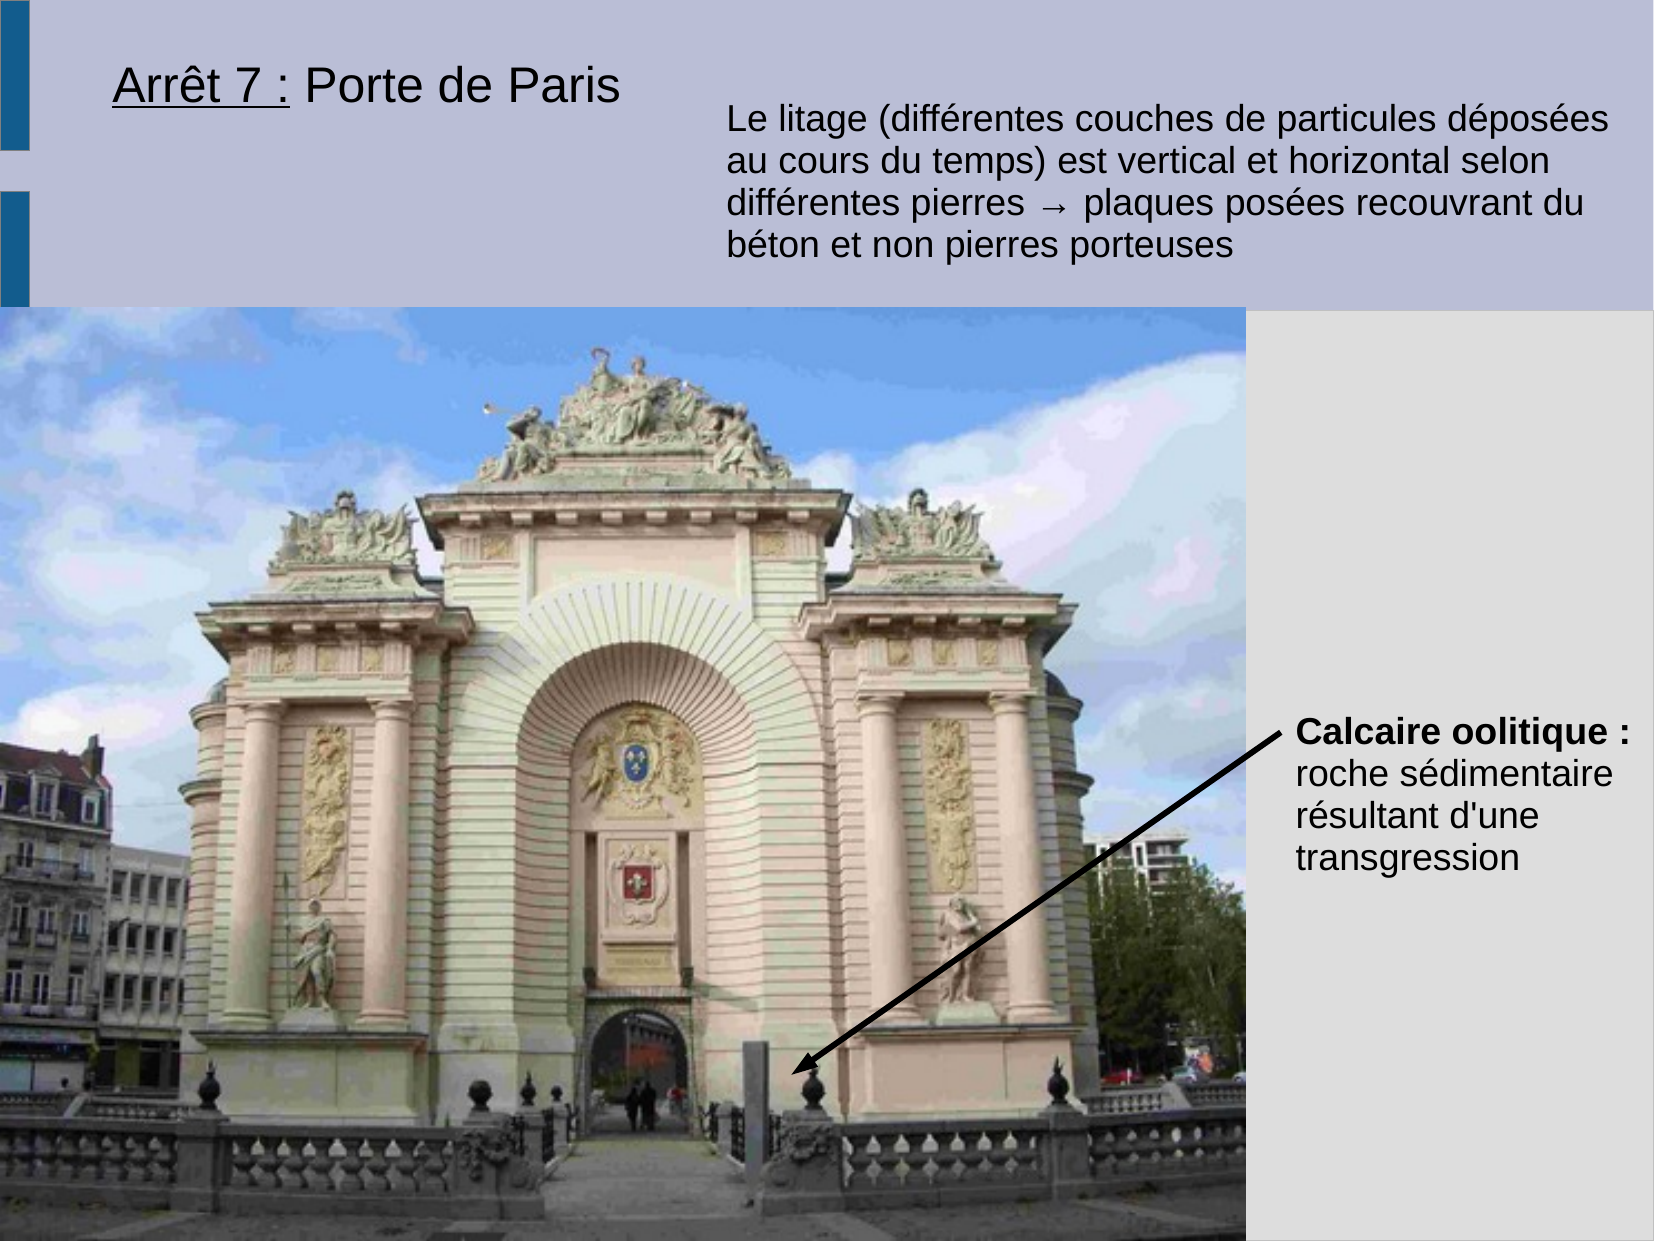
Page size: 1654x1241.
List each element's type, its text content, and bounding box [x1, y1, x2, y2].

picture [0, 307, 1246, 1241]
text_box Le litage (différentes couches de particules déposées au cours du temps) est vertical et horizontal selon différentes pierres → plaques posées recouvrant du béton et non pierres porteuses [708, 87, 1630, 277]
text_box Arrêt 7 : Porte de Paris [94, 47, 640, 124]
text_box Calcaire oolitique : roche sédimentaire résultant d'une transgression [1280, 702, 1654, 888]
